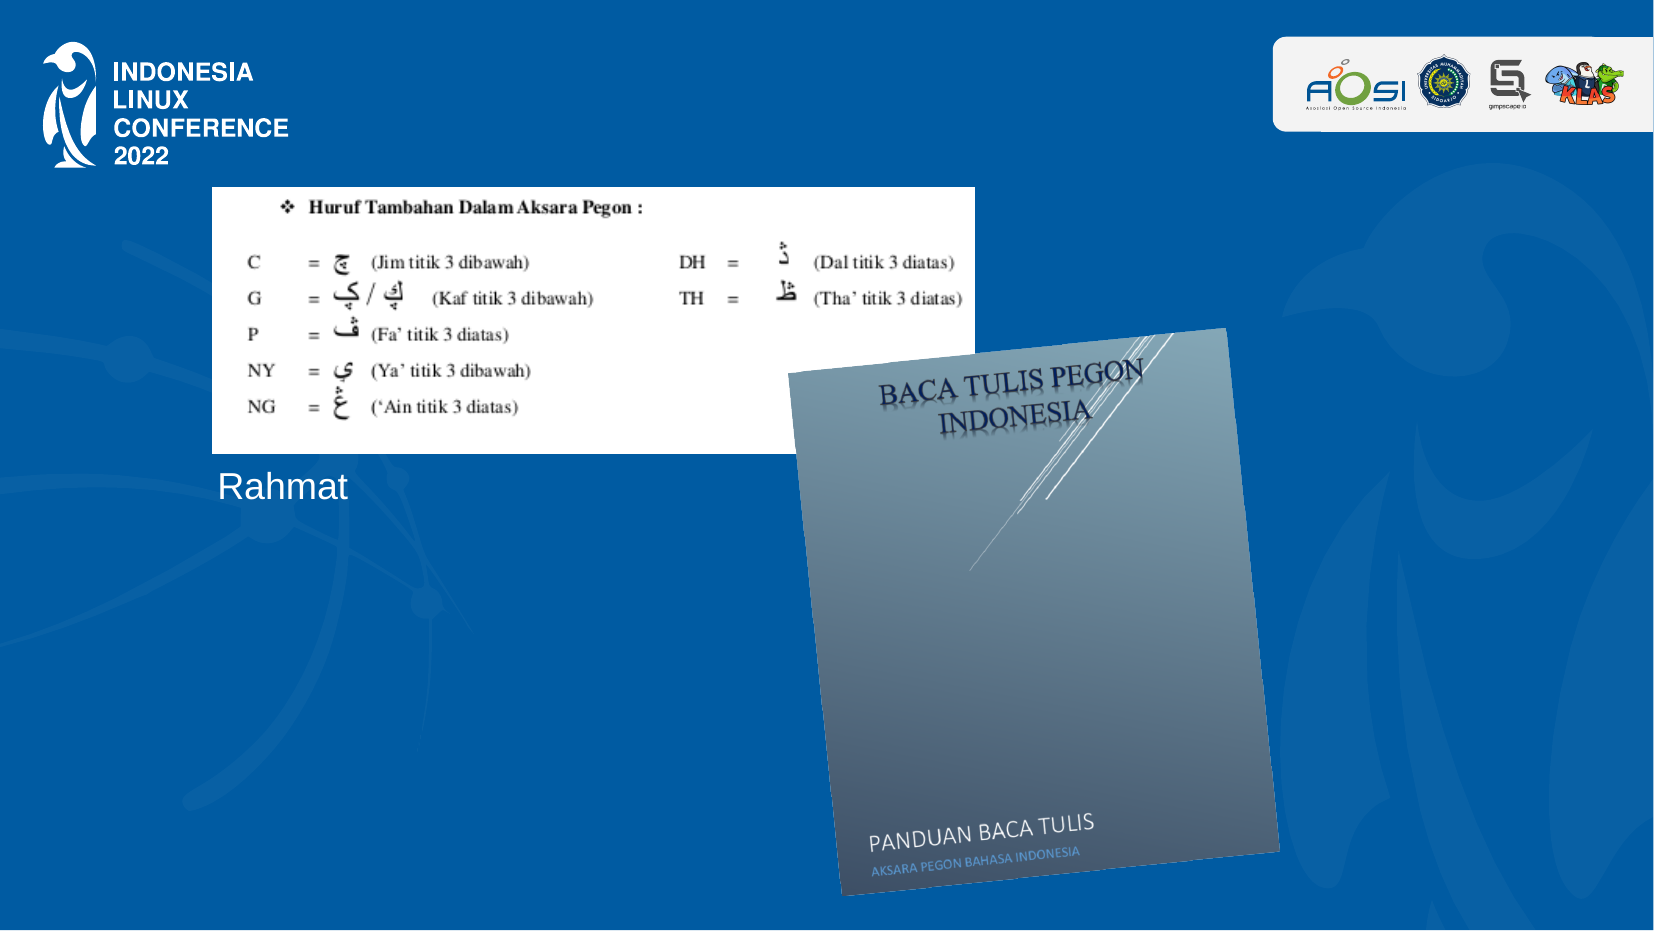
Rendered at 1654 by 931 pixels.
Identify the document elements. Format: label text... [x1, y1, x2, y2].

text_box Rahmat [202, 457, 364, 515]
picture [1545, 62, 1624, 105]
picture [212, 187, 1280, 896]
picture [1417, 54, 1471, 108]
